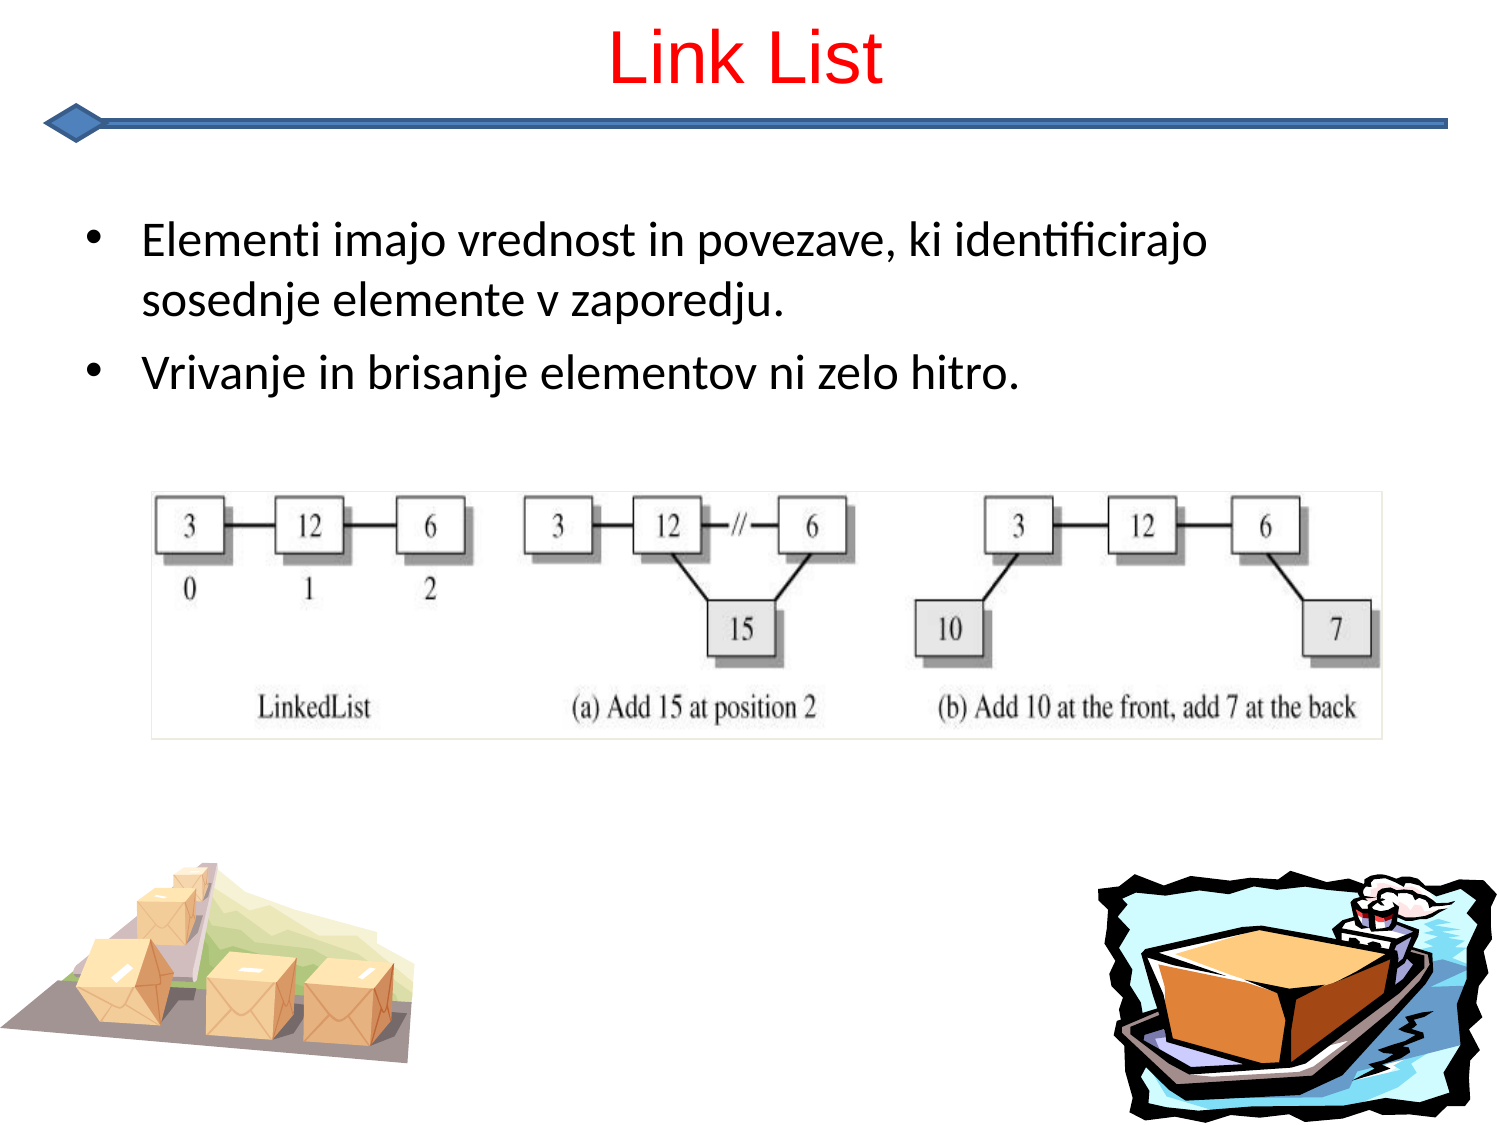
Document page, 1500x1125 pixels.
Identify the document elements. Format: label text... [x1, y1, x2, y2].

picture [152, 492, 1382, 739]
title Link List [70, 0, 1421, 108]
text_box [1098, 869, 1500, 1125]
text_box [0, 857, 420, 1069]
list Elementi imajo vrednost in povezave, ki identificirajo sosednje elemente v zaporedju. Vrivanje in brisanje elementov ni zelo hitro. [70, 199, 1395, 480]
